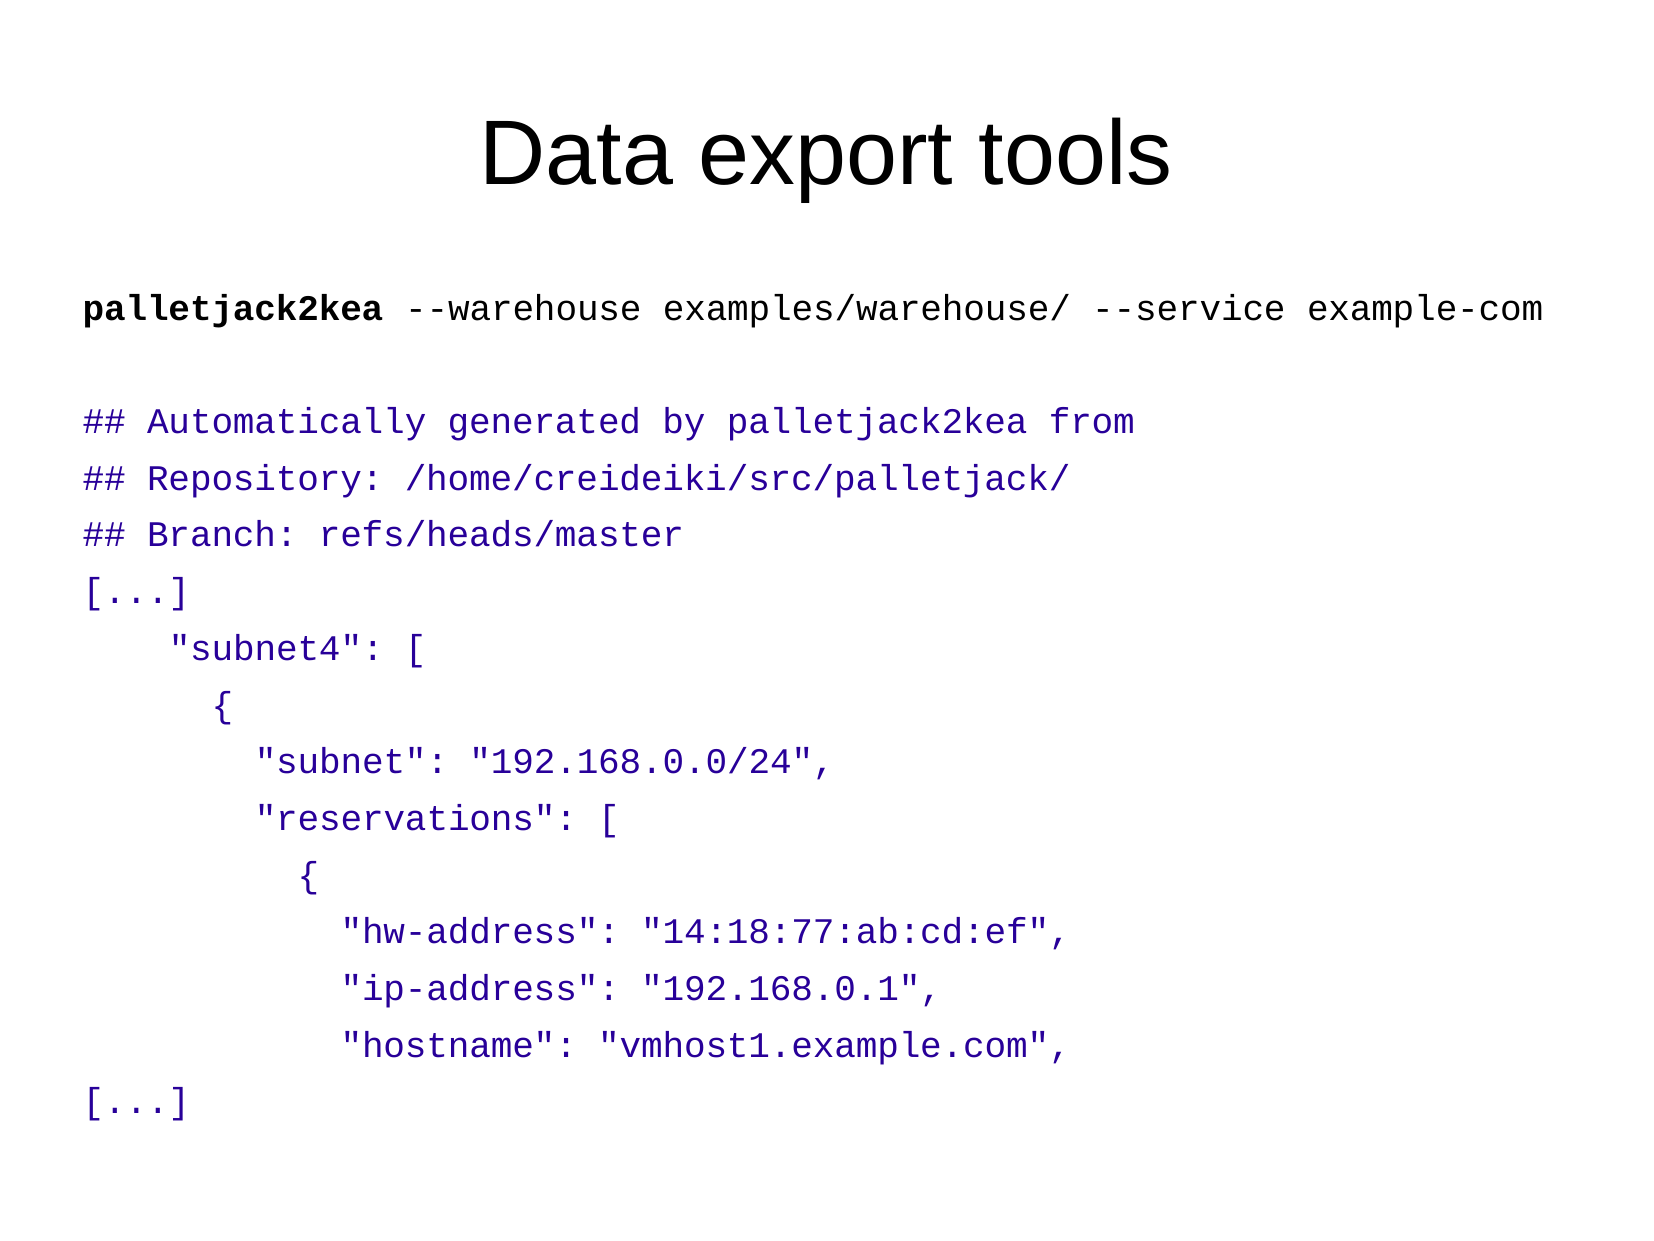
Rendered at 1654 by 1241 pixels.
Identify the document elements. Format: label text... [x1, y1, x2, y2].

title Data export tools [82, 49, 1571, 257]
list palletjack2kea --warehouse examples/warehouse/ --service example-com ## Automatically generated by palletjack2kea from ## Repository: /home/creideiki/src/palletjack/ ## Branch: refs/heads/master [...] "subnet4": [ { "subnet": "192.168.0.0/24", "reservations": [ { "hw-address": "14:18:77:ab:cd:ef", "ip-address": "192.168.0.1", "hostname": "vmhost1.example.com", [...] [82, 290, 1571, 1170]
